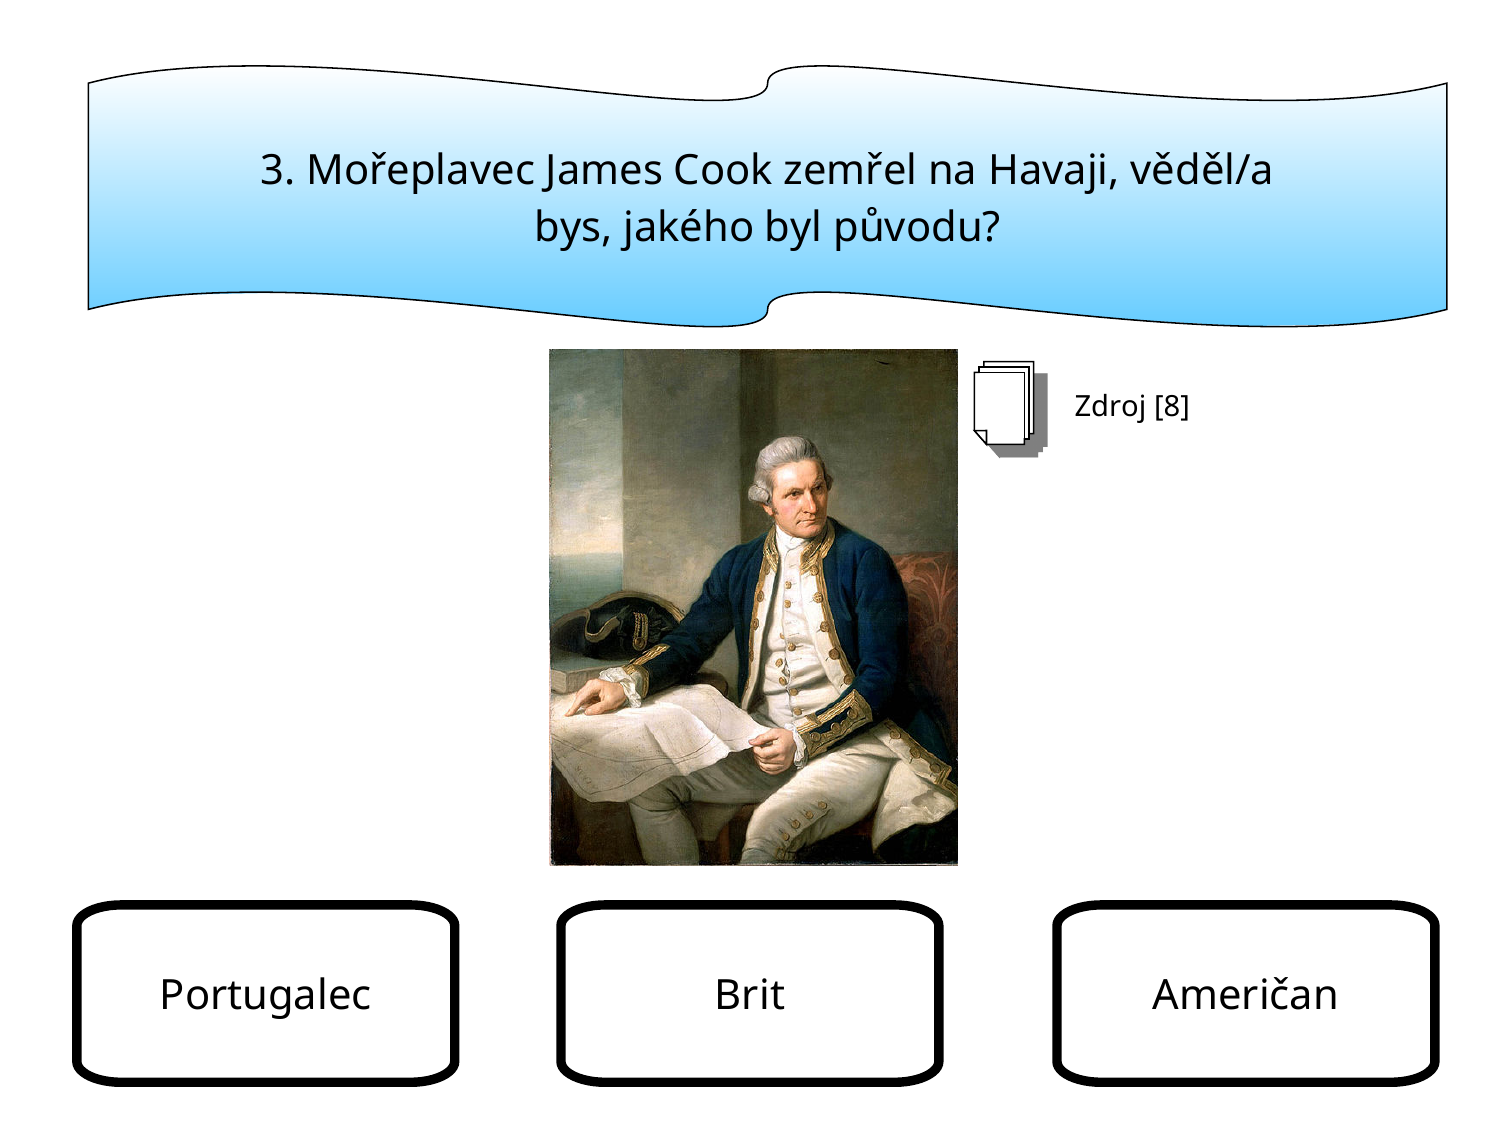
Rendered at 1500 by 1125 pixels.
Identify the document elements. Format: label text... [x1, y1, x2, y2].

text_box Brit [560, 904, 939, 1083]
text_box Portugalec [76, 904, 455, 1083]
text_box Američan [1056, 904, 1435, 1083]
text_box Zdroj [8] [1059, 377, 1205, 433]
text_box [974, 361, 1034, 445]
text_box 3. Mořeplavec James Cook zemřel na Havaji, věděl/a bys, jakého byl původu? [88, 65, 1447, 327]
picture [549, 349, 958, 866]
